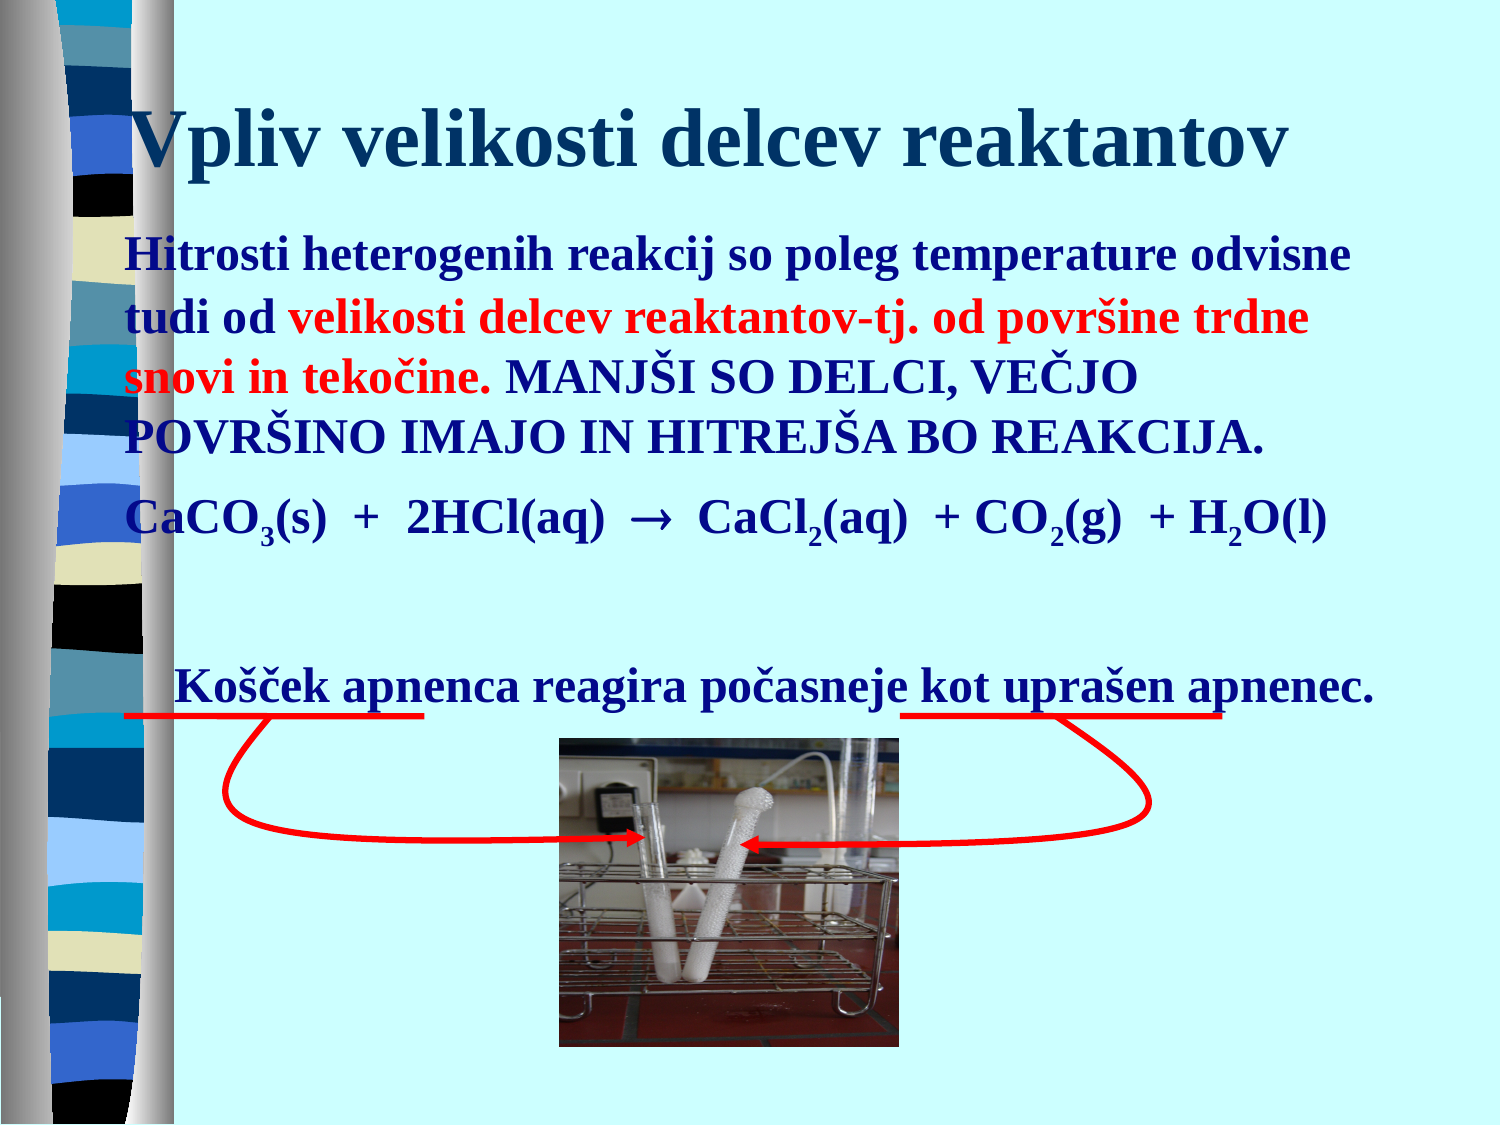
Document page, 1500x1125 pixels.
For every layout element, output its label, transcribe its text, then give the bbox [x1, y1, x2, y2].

list Hitrosti heterogenih reakcij so poleg temperature odvisne tudi od velikosti delcev reaktantov-tj. od površine trdne snovi in tekočine. MANJŠI SO DELCI, VEČJO POVRŠINO IMAJO IN HITREJŠA BO REAKCIJA. CaCO3(s) + 2HCl(aq)  CaCl2(aq) + CO2(g) + H2O(l) Košček apnenca reagira počasneje kot uprašen apnenec. [53, 196, 1412, 1047]
title Vpliv velikosti delcev reaktantov [112, 78, 1388, 188]
picture [559, 738, 899, 1047]
